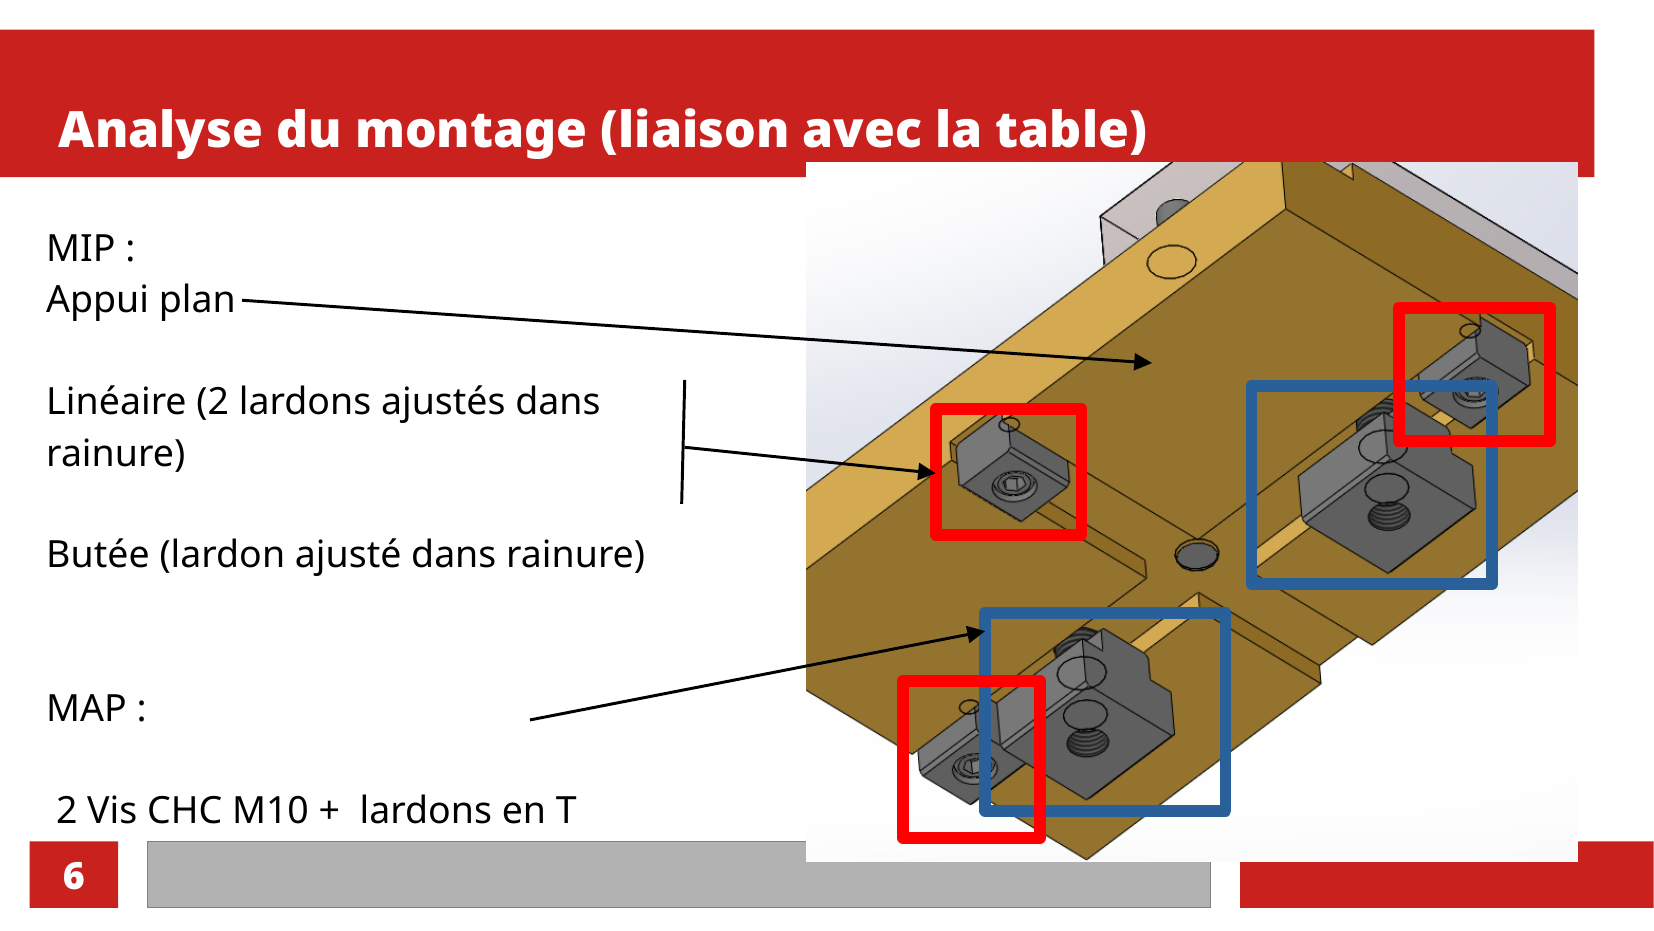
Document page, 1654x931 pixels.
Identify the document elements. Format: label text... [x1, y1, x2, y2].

picture [909, 687, 1034, 832]
picture [942, 415, 1076, 529]
picture [991, 619, 1220, 805]
picture [806, 163, 1578, 862]
text_box MIP : Appui plan Linéaire (2 lardons ajustés dans rainure) Butée (lardon ajusté dans rainure) MAP : 2 Vis CHC M10 + lardons en T [31, 214, 742, 750]
picture [991, 687, 1034, 805]
title Analyse du montage (liaison avec la table) [59, 44, 1595, 163]
